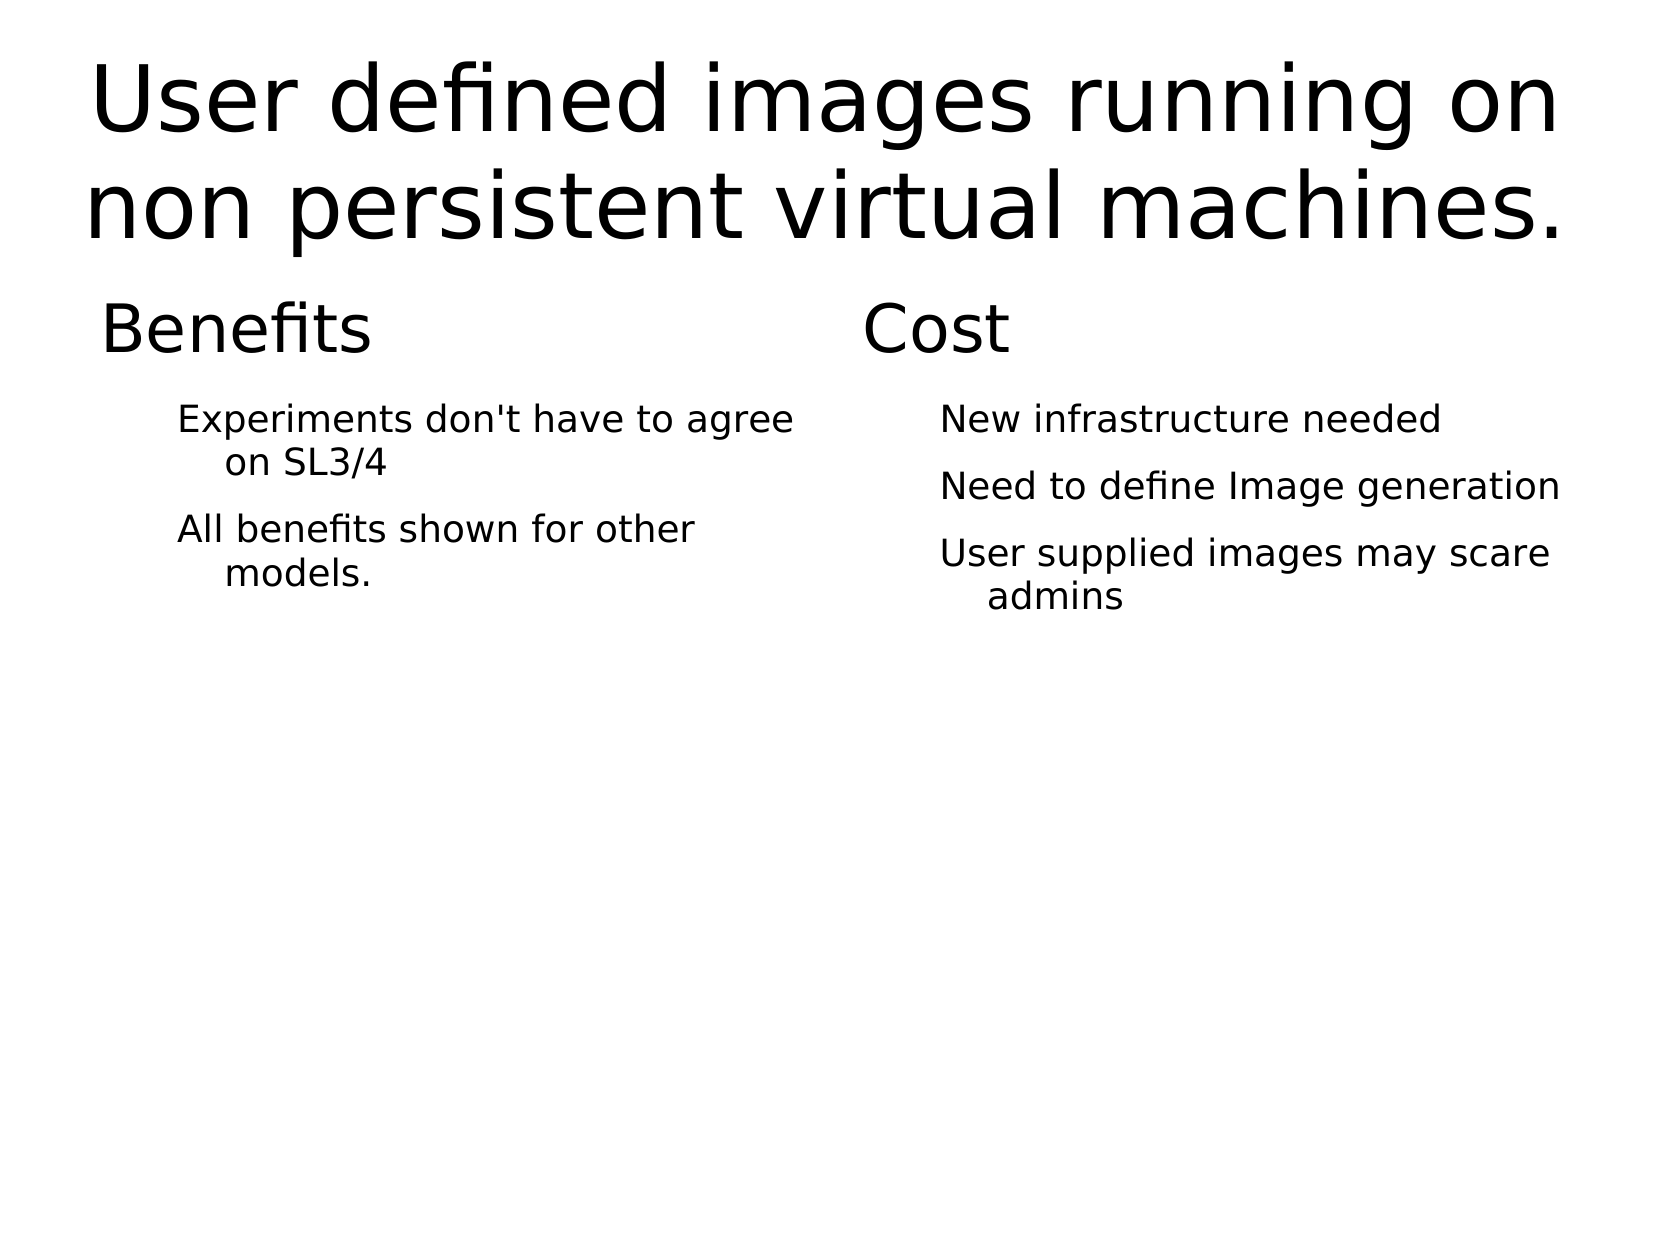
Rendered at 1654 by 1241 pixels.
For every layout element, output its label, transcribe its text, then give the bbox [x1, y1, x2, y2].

list Benefits Experiments don't have to agree on SL3/4 All benefits shown for other models. [82, 290, 809, 1094]
title User defined images running on non persistent virtual machines. [82, 45, 1571, 261]
list Cost New infrastructure needed Need to define Image generation User supplied images may scare admins [845, 290, 1572, 1094]
